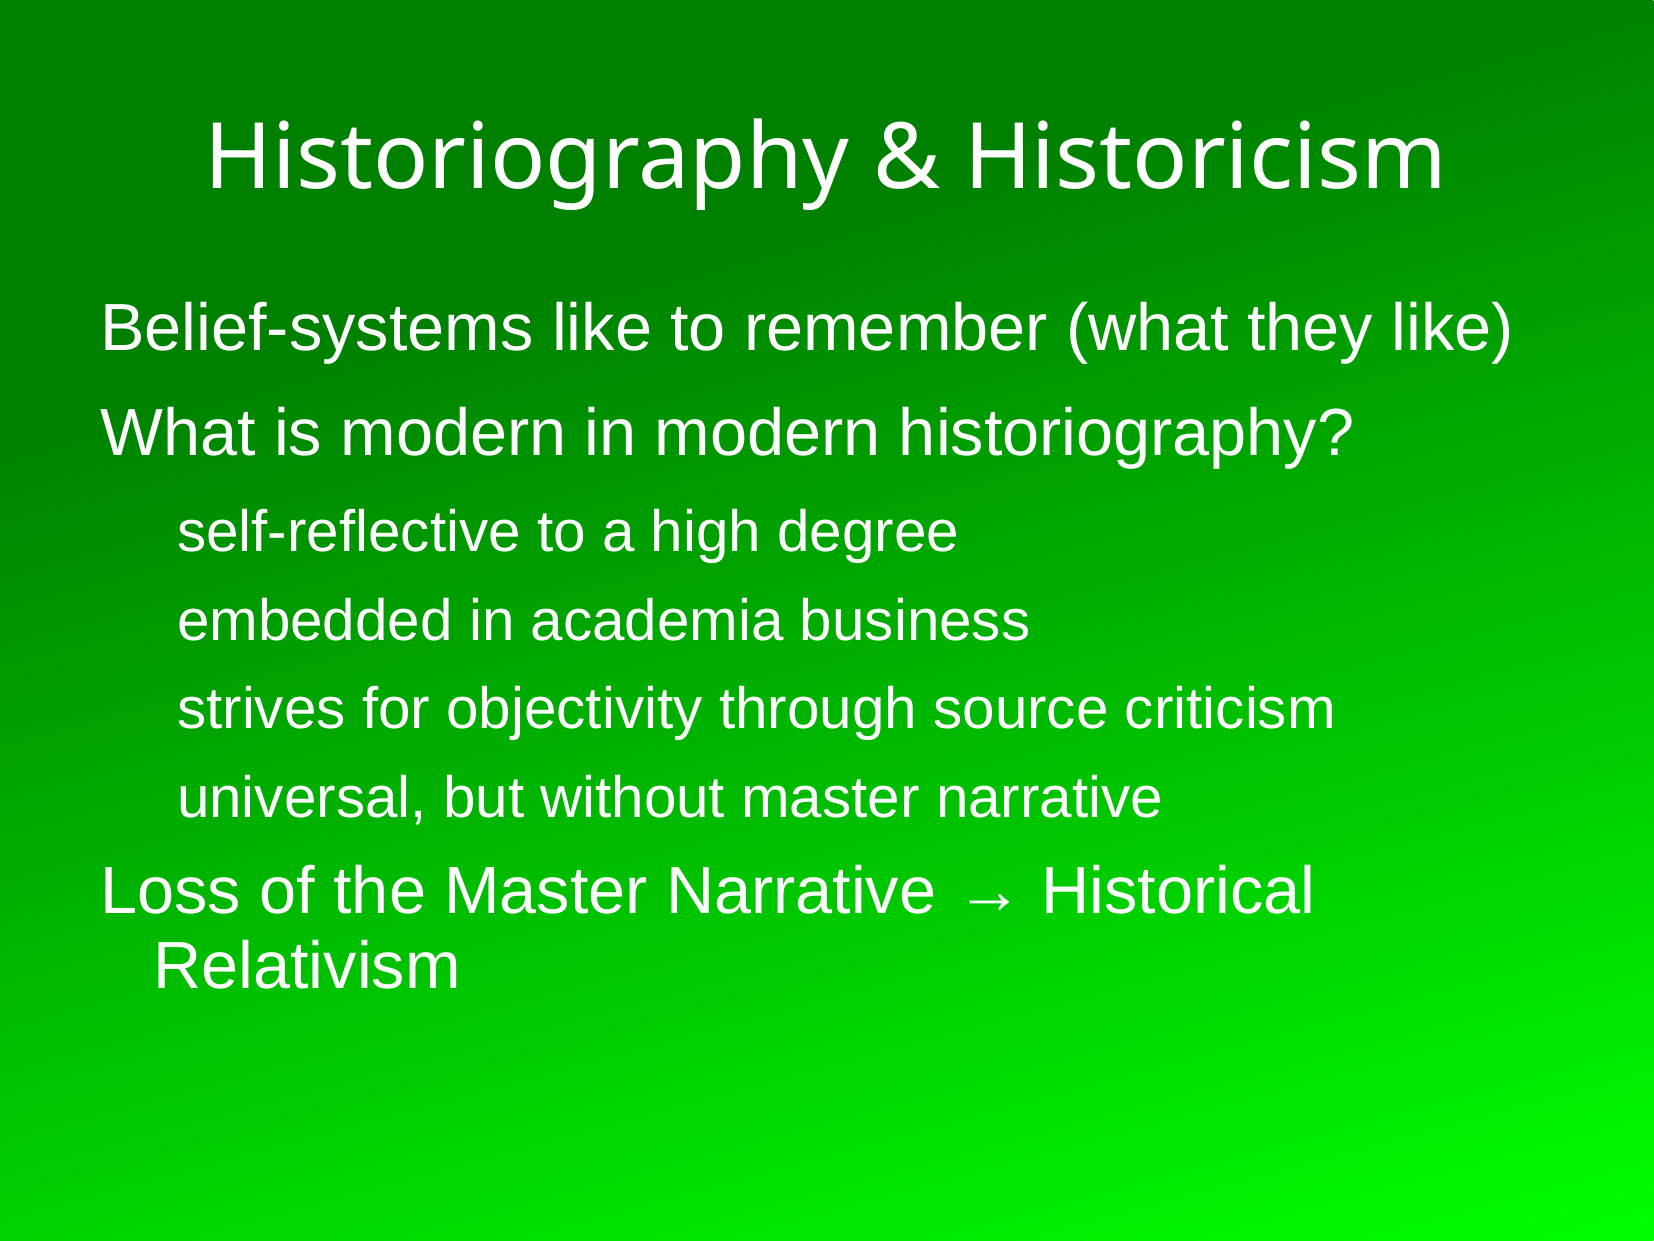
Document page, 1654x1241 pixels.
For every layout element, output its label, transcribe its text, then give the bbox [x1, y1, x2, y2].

list Belief-systems like to remember (what they like) What is modern in modern historiography? self-reflective to a high degree embedded in academia business strives for objectivity through source criticism universal, but without master narrative Loss of the Master Narrative → Historical Relativism [82, 290, 1571, 1094]
title Historiography & Historicism [82, 56, 1571, 250]
